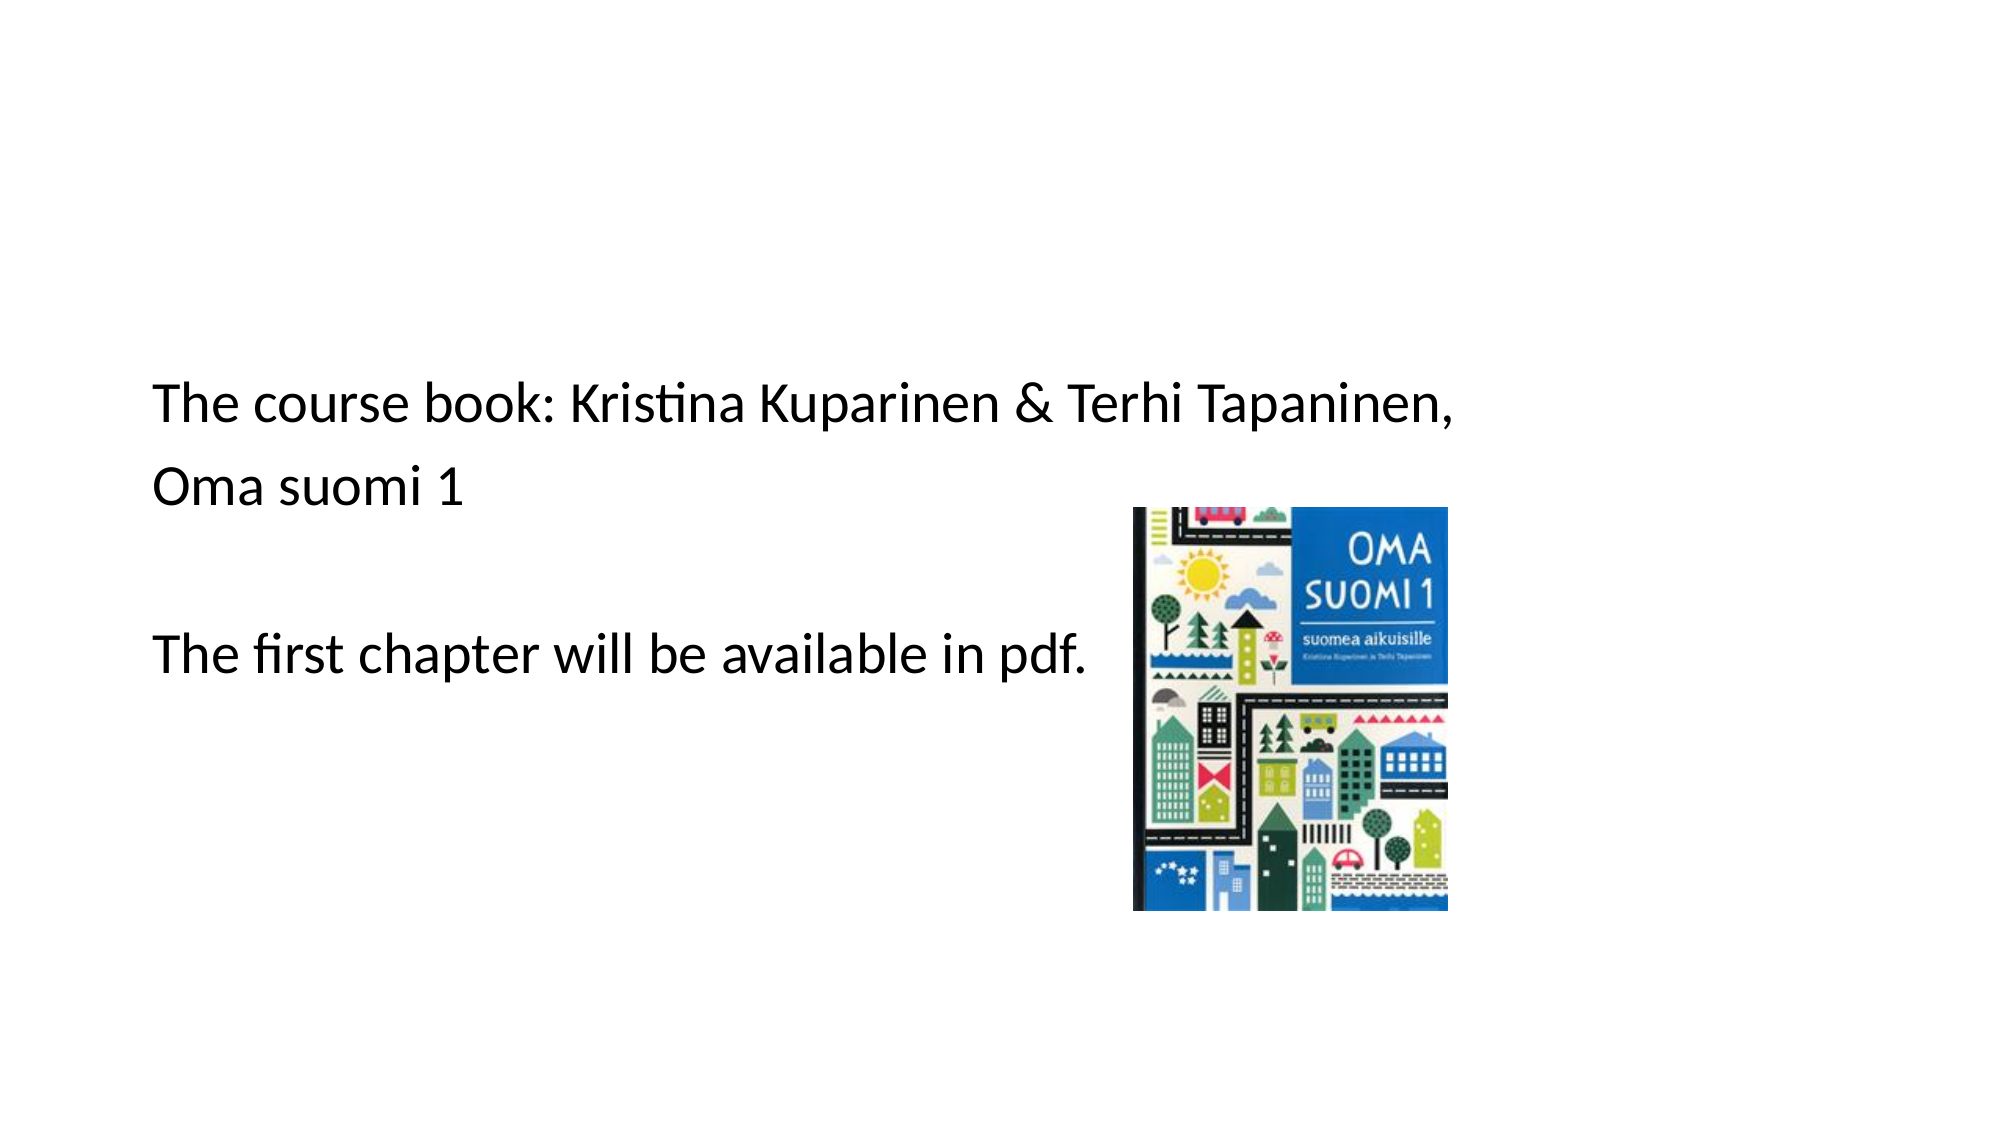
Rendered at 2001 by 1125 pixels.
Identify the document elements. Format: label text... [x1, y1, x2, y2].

picture [1133, 507, 1448, 911]
list The course book: Kristina Kuparinen & Terhi Tapaninen, Oma suomi 1 The first chapter will be available in pdf. [137, 190, 1863, 1014]
